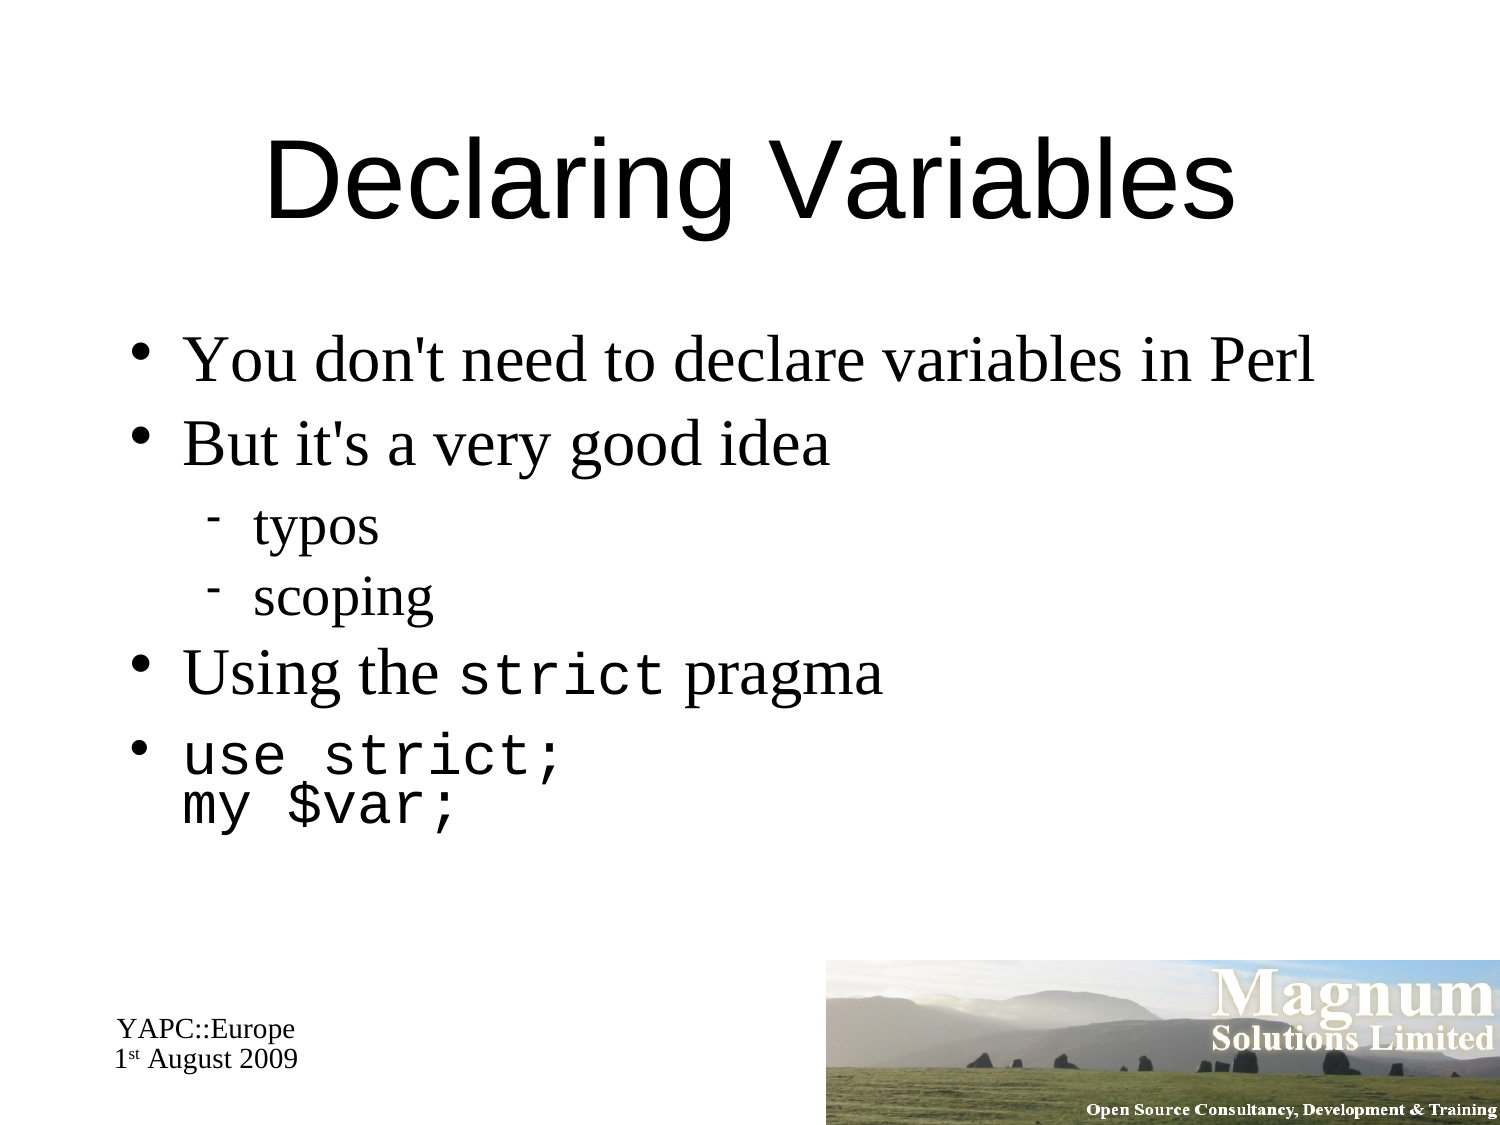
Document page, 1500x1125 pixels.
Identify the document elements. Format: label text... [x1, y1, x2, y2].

list You don't need to declare variables in Perl But it's a very good idea typos scoping Using the strict pragma use strict; my $var; [112, 337, 1388, 853]
title Declaring Variables [112, 62, 1388, 250]
picture [826, 960, 1500, 1125]
